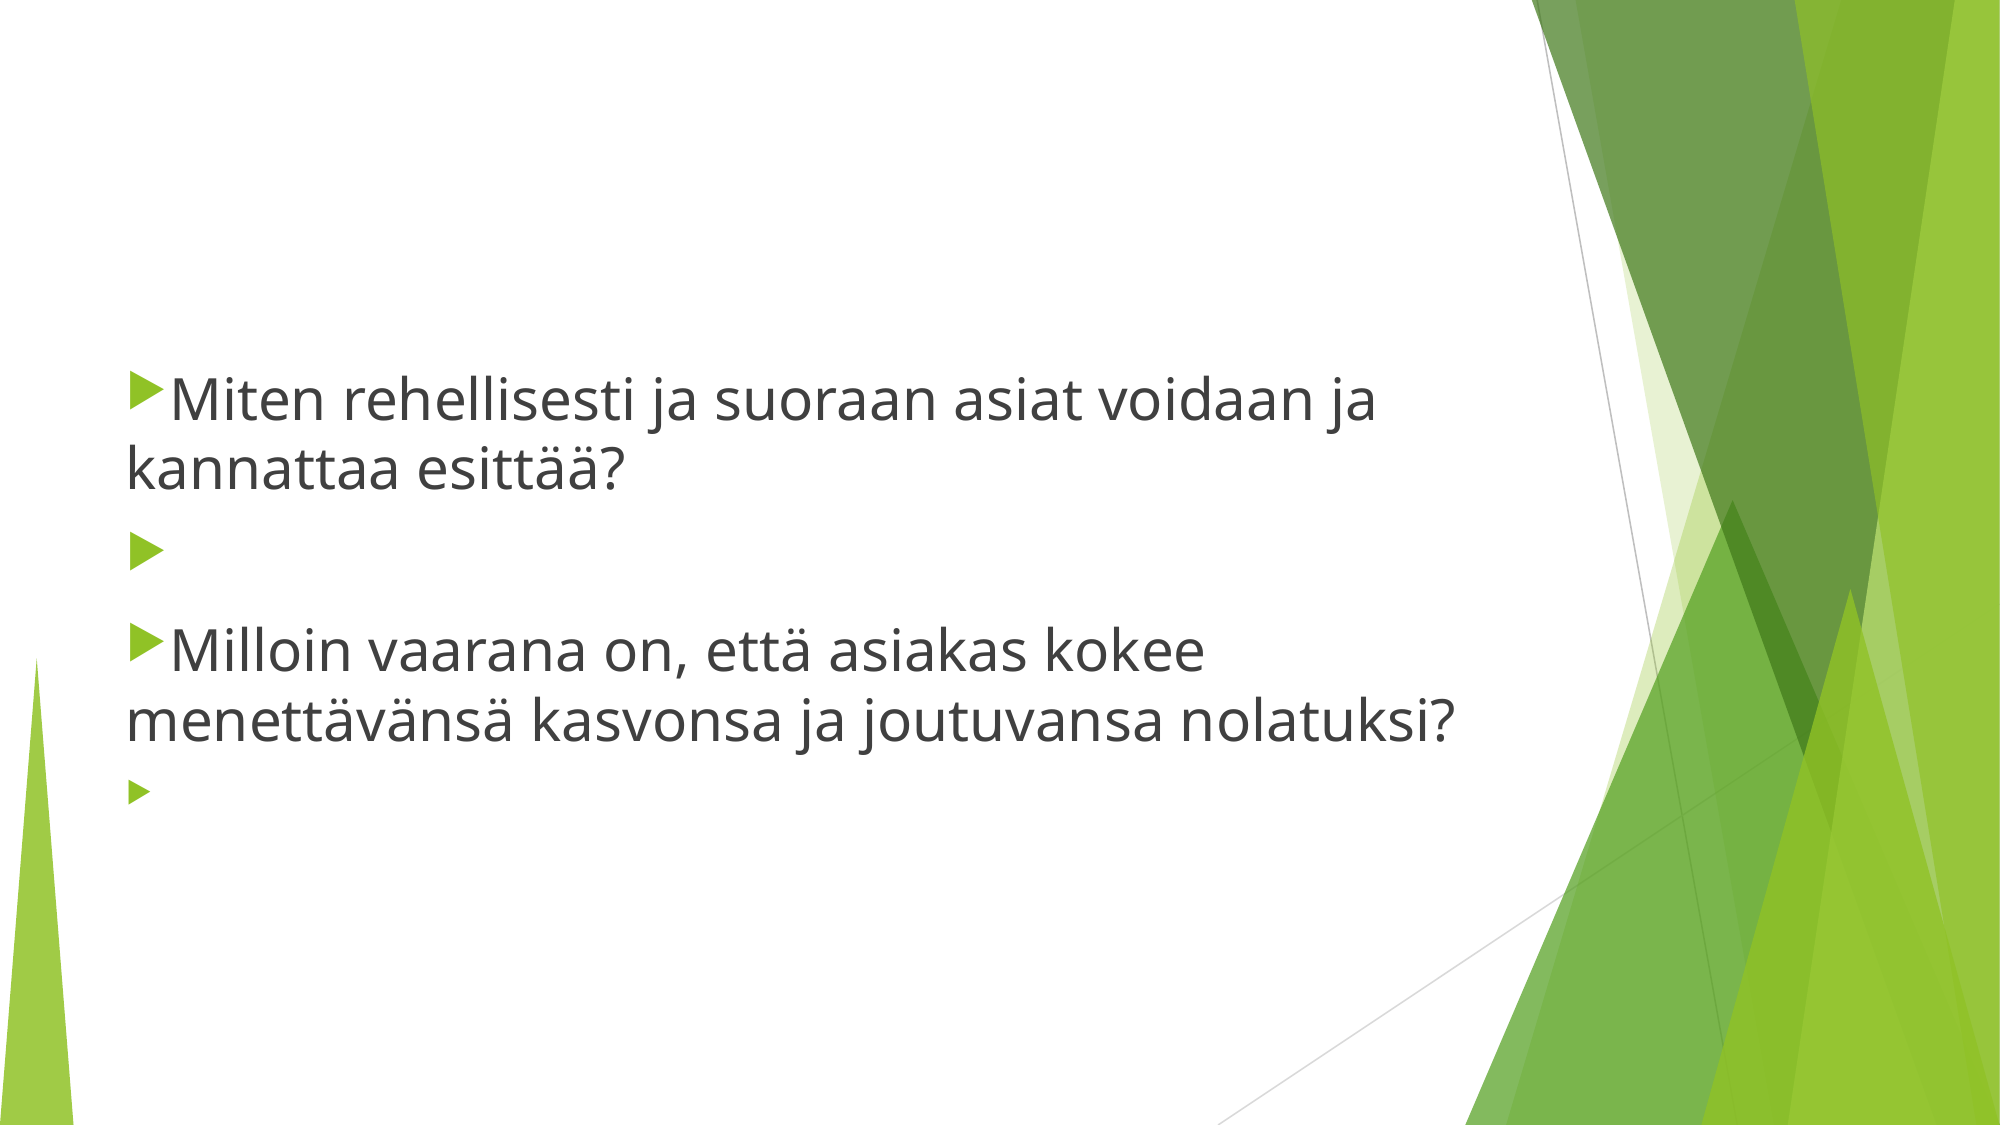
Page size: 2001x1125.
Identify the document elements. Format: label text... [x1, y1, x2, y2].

list Miten rehellisesti ja suoraan asiat voidaan ja kannattaa esittää? Milloin vaarana on, että asiakas kokee menettävänsä kasvonsa ja joutuvansa nolatuksi? [111, 354, 1522, 992]
